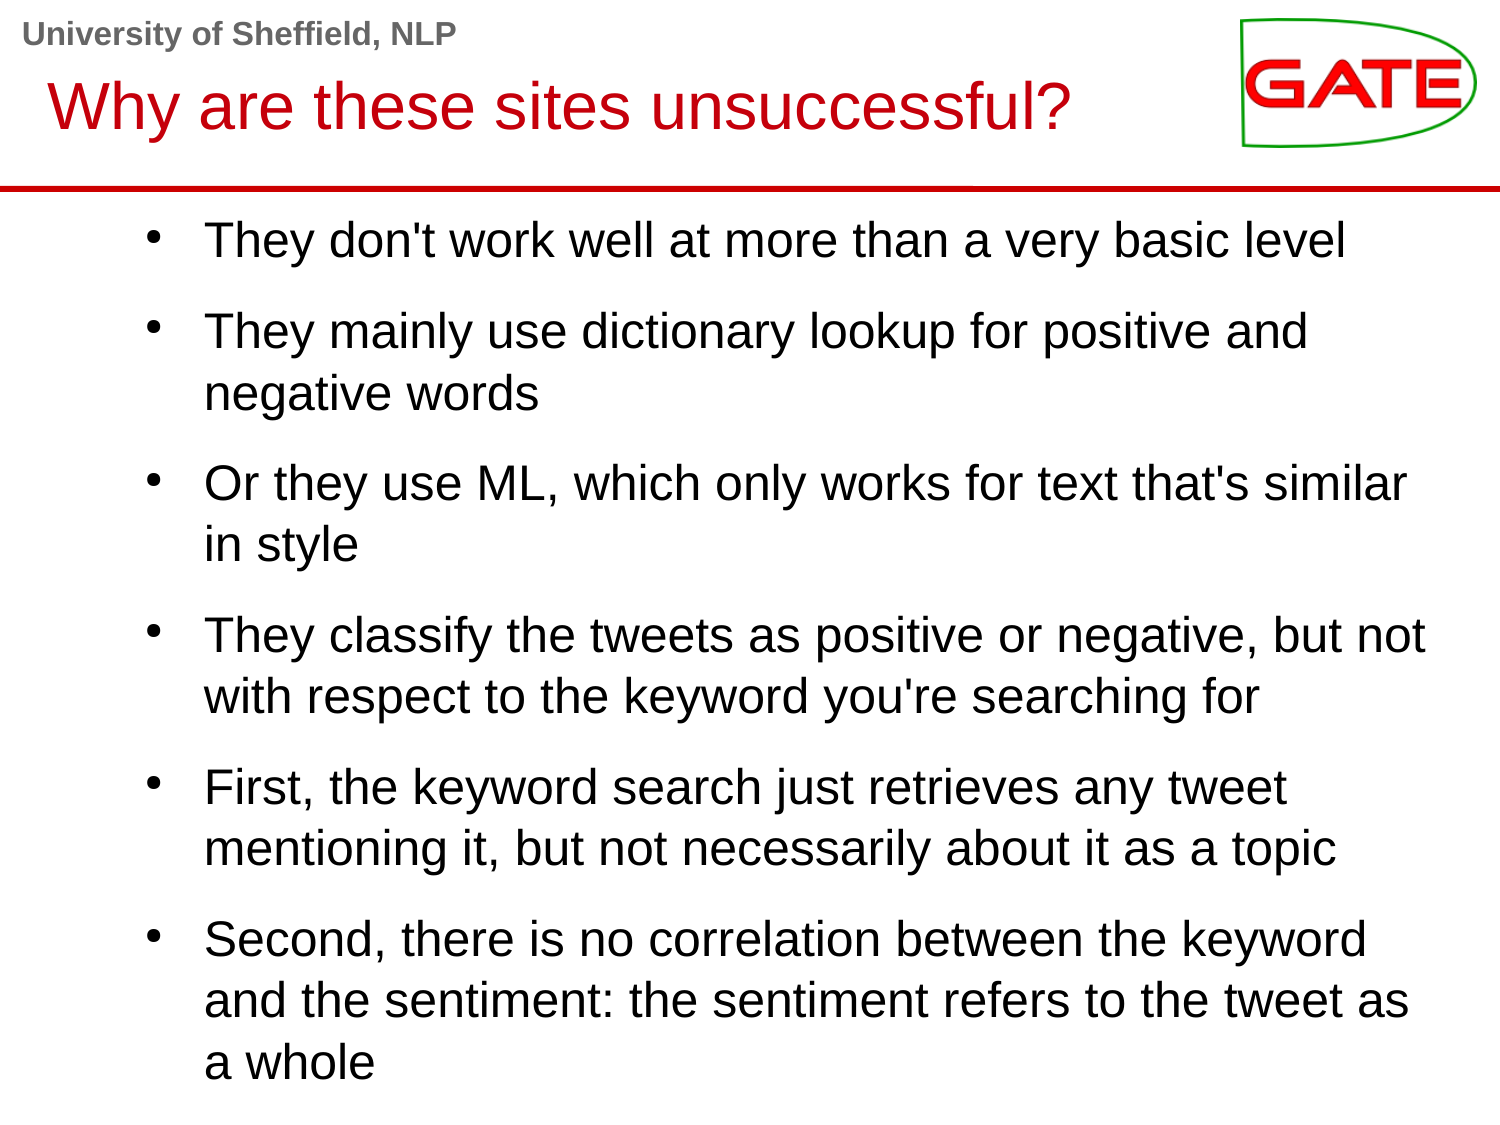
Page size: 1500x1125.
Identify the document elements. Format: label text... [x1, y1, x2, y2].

title Why are these sites unsuccessful? [47, 47, 1267, 168]
picture [1240, 18, 1477, 148]
list They don't work well at more than a very basic level They mainly use dictionary lookup for positive and negative words Or they use ML, which only works for text that's similar in style They classify the tweets as positive or negative, but not with respect to the keyword you're searching for First, the keyword search just retrieves any tweet mentioning it, but not necessarily about it as a topic Second, there is no correlation between the keyword and the sentiment: the sentiment refers to the tweet as a whole Sometimes this is fine, but it can also go horribly wrong [88, 206, 1439, 1043]
